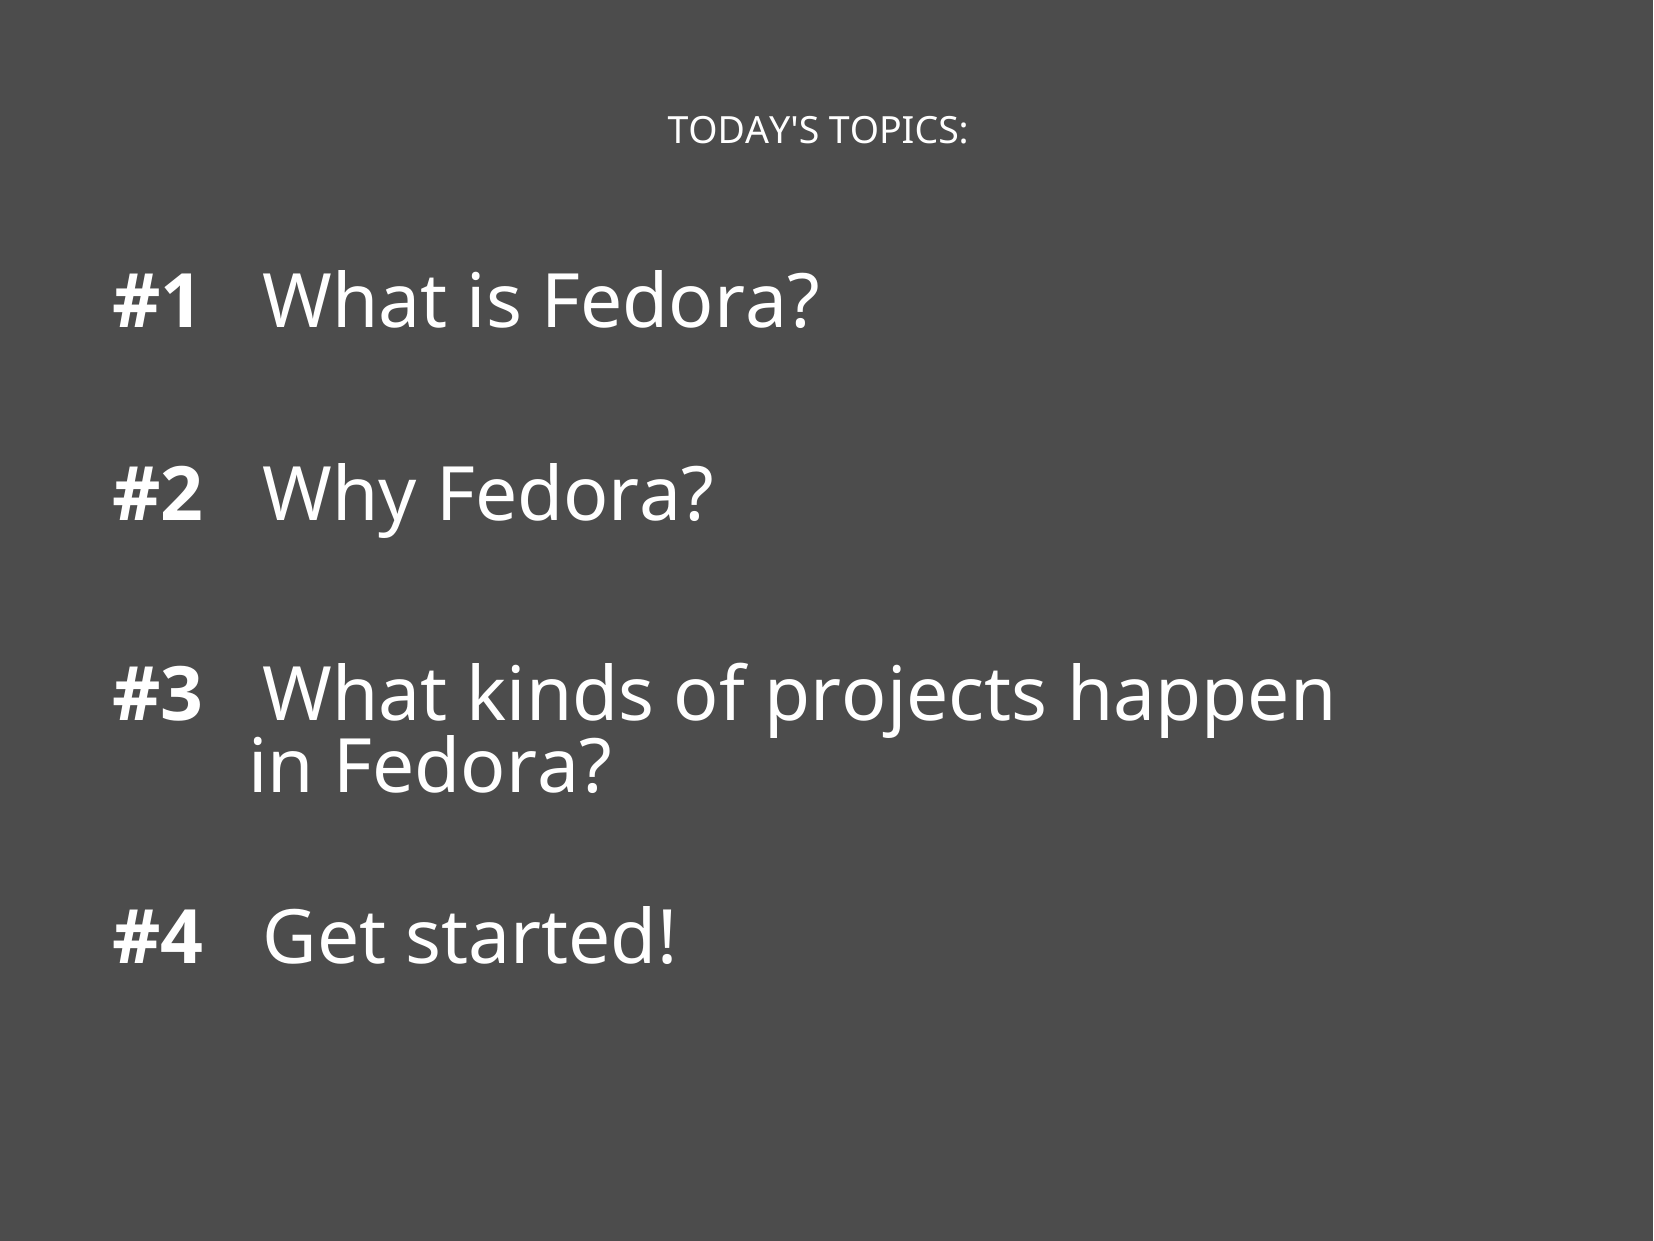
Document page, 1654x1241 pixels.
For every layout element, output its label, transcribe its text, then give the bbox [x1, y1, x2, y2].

title #2 Why Fedora? [112, 423, 1524, 575]
title TODAY'S TOPICS: [112, 86, 1524, 178]
title #4 Get started! [112, 866, 1524, 1017]
title #1 What is Fedora? [112, 222, 1524, 389]
title #3 What kinds of projects happen in Fedora? [112, 640, 1524, 830]
